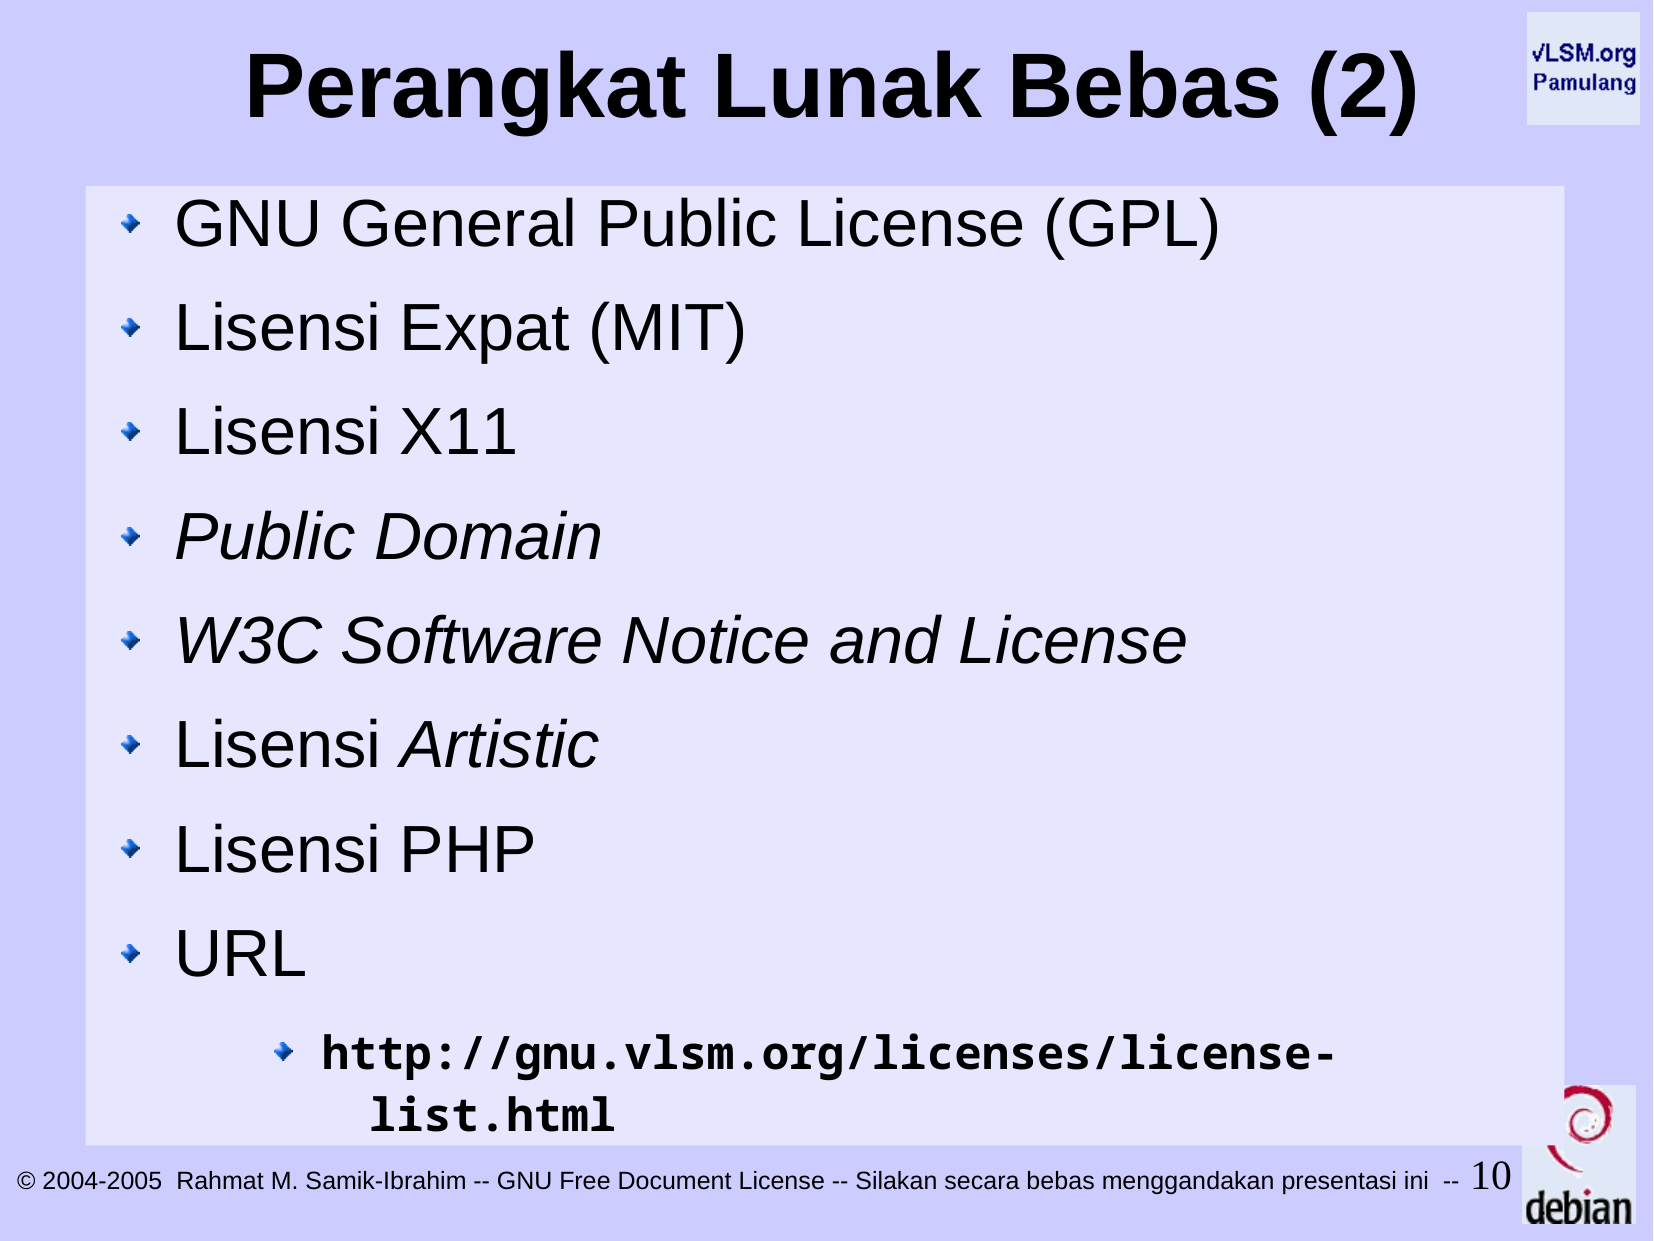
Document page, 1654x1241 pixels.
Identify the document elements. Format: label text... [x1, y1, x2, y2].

picture [1527, 12, 1640, 125]
list GNU General Public License (GPL) Lisensi Expat (MIT) Lisensi X11 Public Domain W3C Software Notice and License Lisensi Artistic Lisensi PHP URL http://gnu.vlsm.org/licenses/license-list.html [85, 185, 1565, 1127]
title Perangkat Lunak Bebas (2) [40, 31, 1625, 142]
picture [1522, 1085, 1636, 1224]
